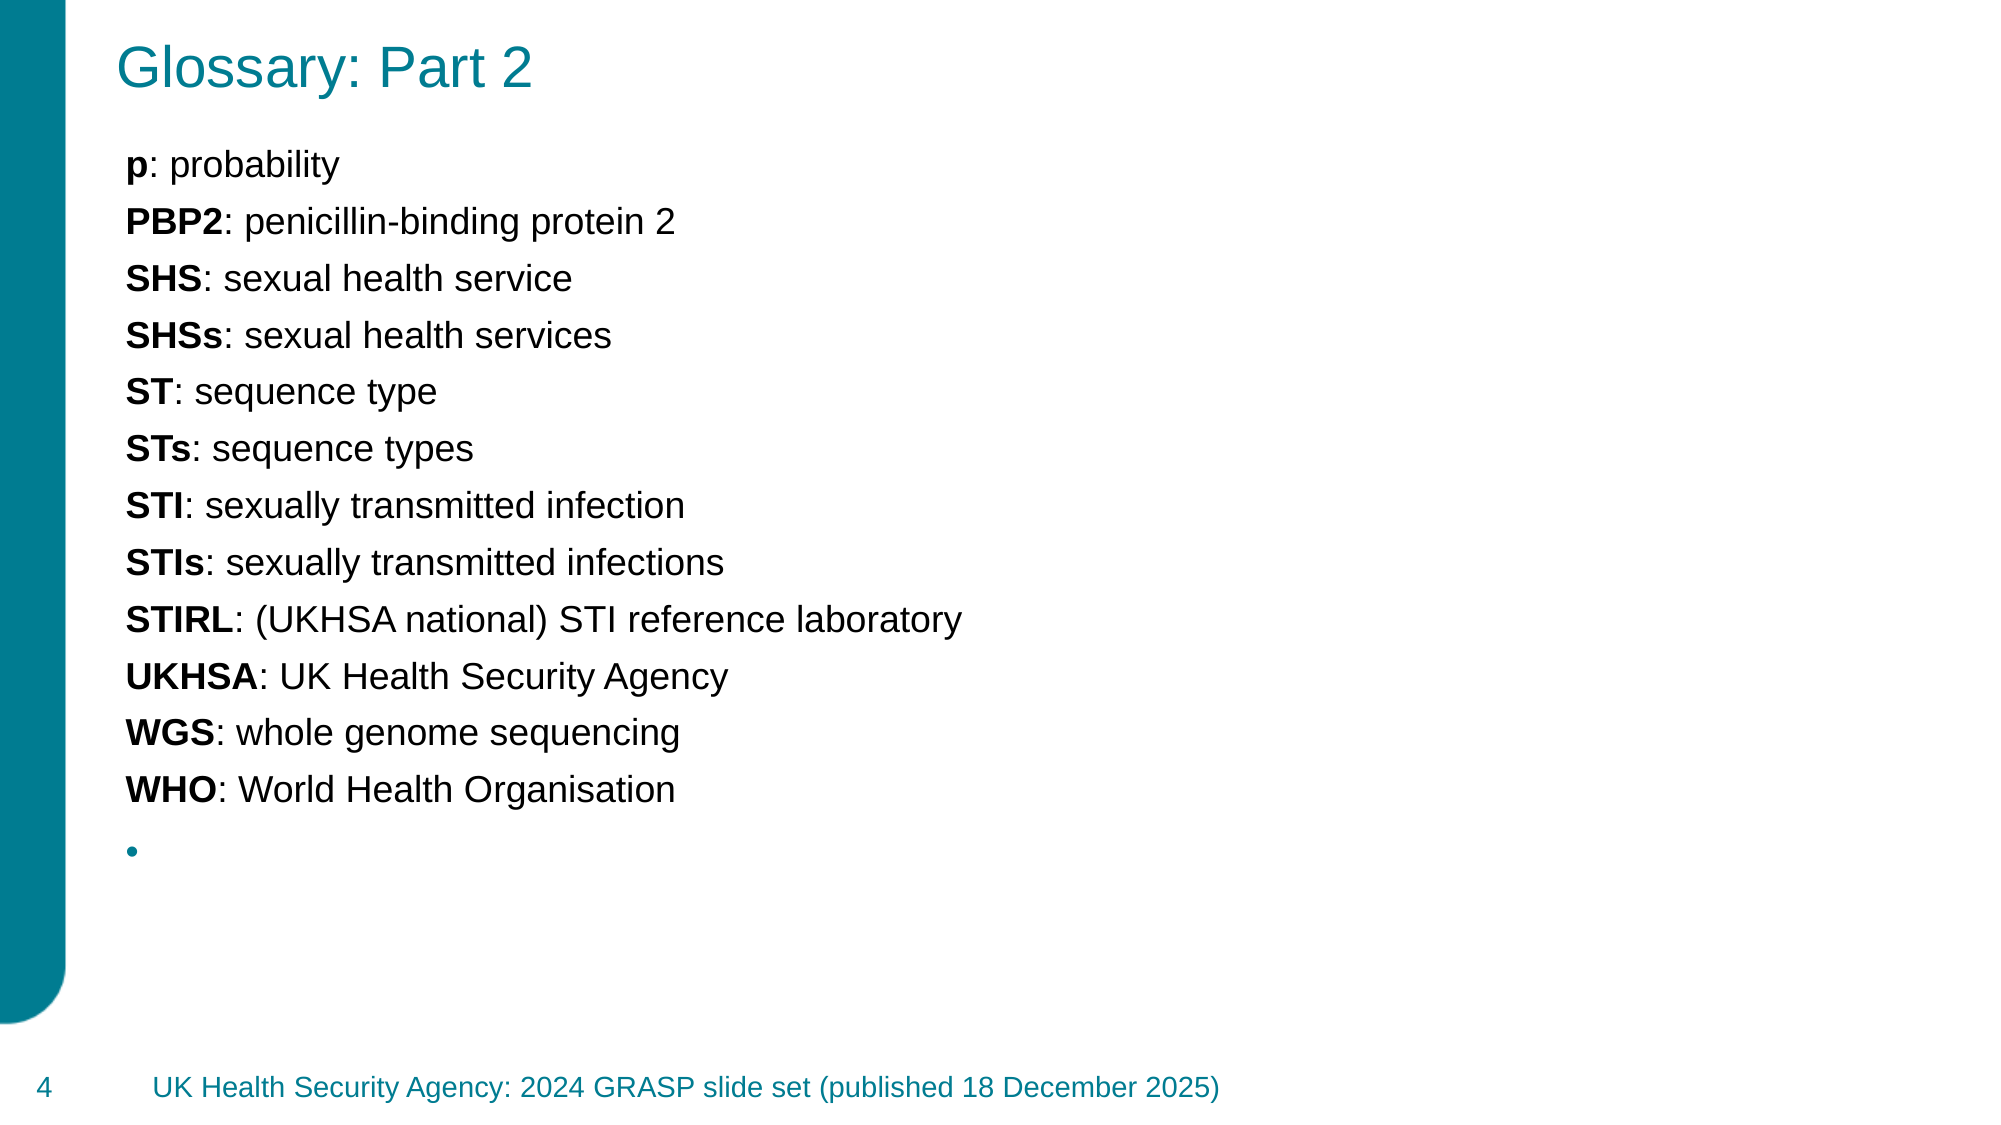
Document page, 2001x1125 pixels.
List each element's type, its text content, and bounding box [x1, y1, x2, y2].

list p: probability PBP2: penicillin-binding protein 2 SHS: sexual health service SHSs: sexual health services ST: sequence type STs: sequence types STI: sexually transmitted infection STIs: sexually transmitted infections STIRL: (UKHSA national) STI reference laboratory UKHSA: UK Health Security Agency WGS: whole genome sequencing WHO: World Health Organisation [110, 141, 1171, 882]
text_box UK Health Security Agency: 2024 GRASP slide set (published 18 December 2025) [137, 1056, 1780, 1116]
text_box [21, 1056, 120, 1117]
title Glossary: Part 2 [101, 29, 1926, 110]
